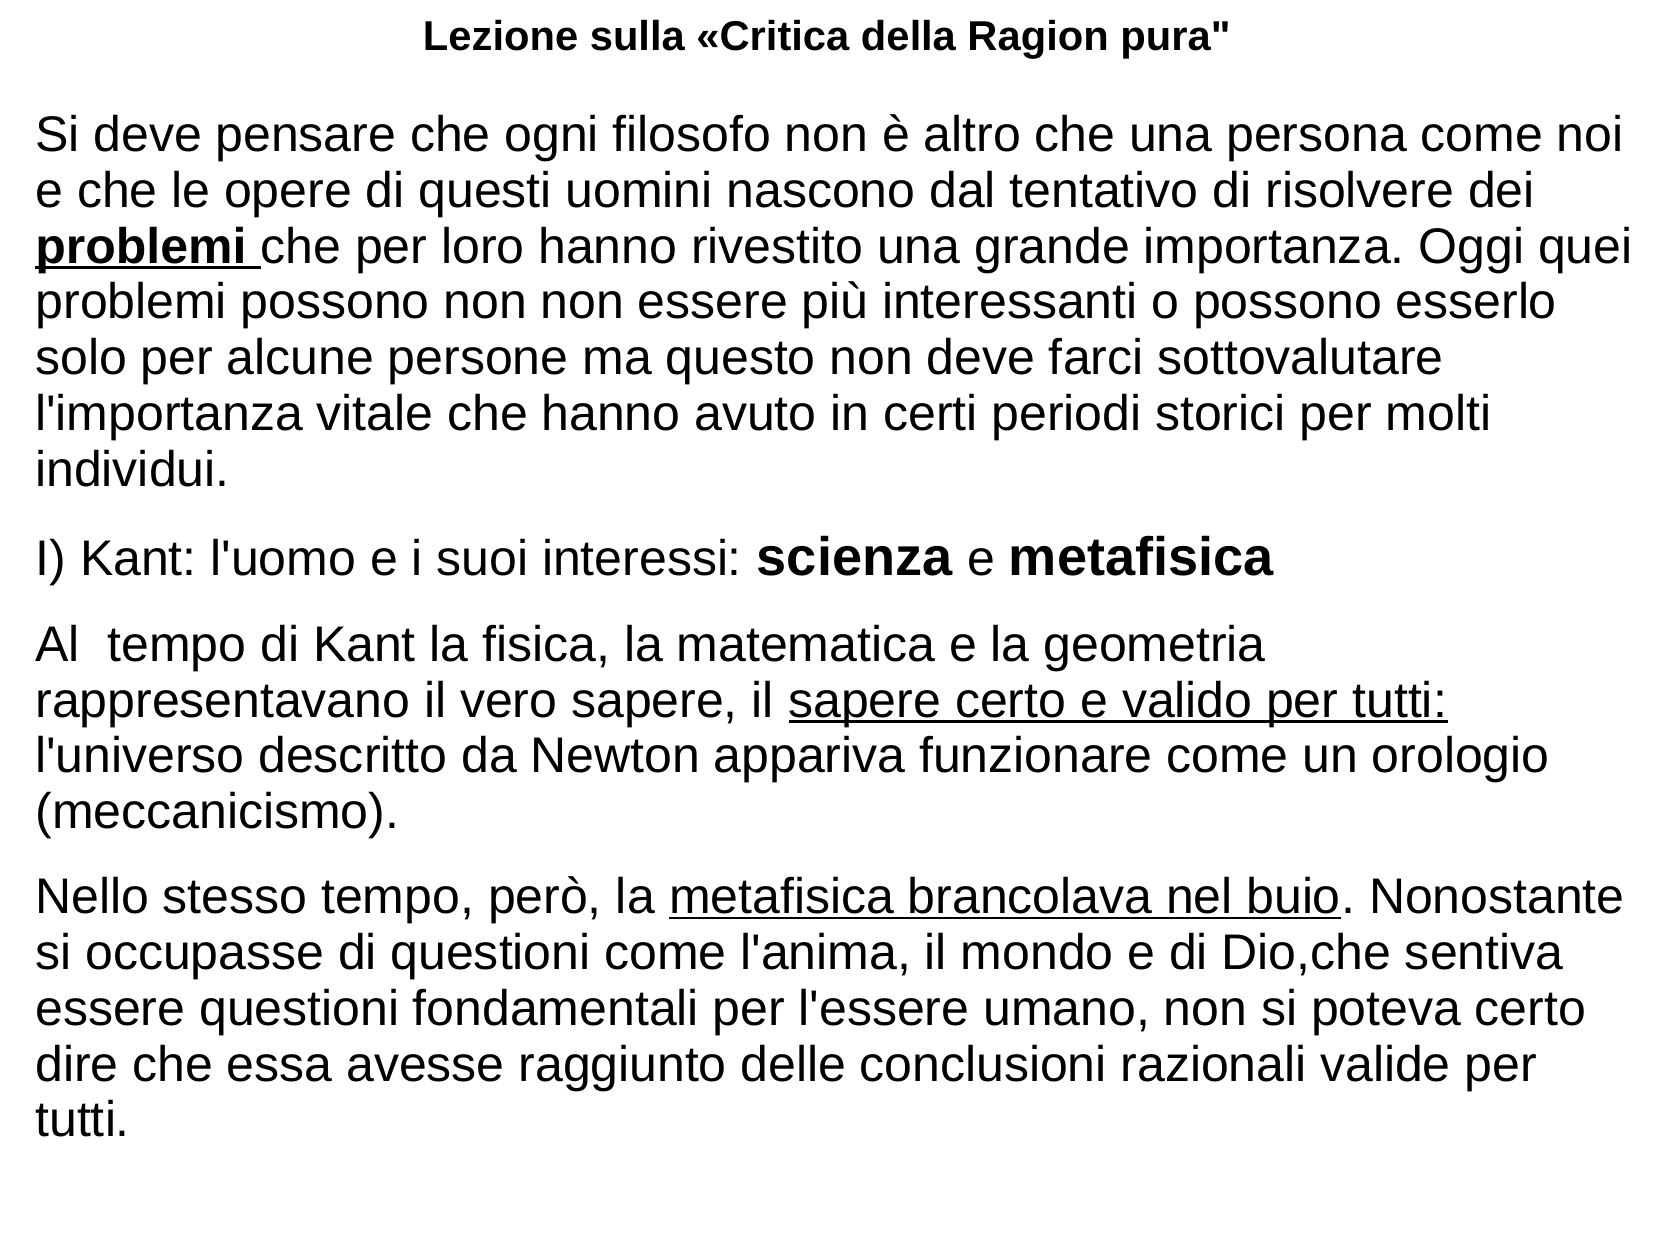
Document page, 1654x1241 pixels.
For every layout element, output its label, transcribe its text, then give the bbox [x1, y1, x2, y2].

title Lezione sulla «Critica della Ragion pura" [82, 0, 1571, 71]
list Si deve pensare che ogni filosofo non è altro che una persona come noi e che le opere di questi uomini nascono dal tentativo di risolvere dei problemi che per loro hanno rivestito una grande importanza. Oggi quei problemi possono non non essere più interessanti o possono esserlo solo per alcune persone ma questo non deve farci sottovalutare l'importanza vitale che hanno avuto in certi periodi storici per molti individui. I) Kant: l'uomo e i suoi interessi: scienza e metafisica Al tempo di Kant la fisica, la matematica e la geometria rappresentavano il vero sapere, il sapere certo e valido per tutti: l'universo descritto da Newton appariva funzionare come un orologio (meccanicismo). Nello stesso tempo, però, la metafisica brancolava nel buio. Nonostante si occupasse di questioni come l'anima, il mondo e di Dio,che sentiva essere questioni fondamentali per l'essere umano, non si poteva certo dire che essa avesse raggiunto delle conclusioni razionali valide per tutti. [35, 106, 1642, 1229]
